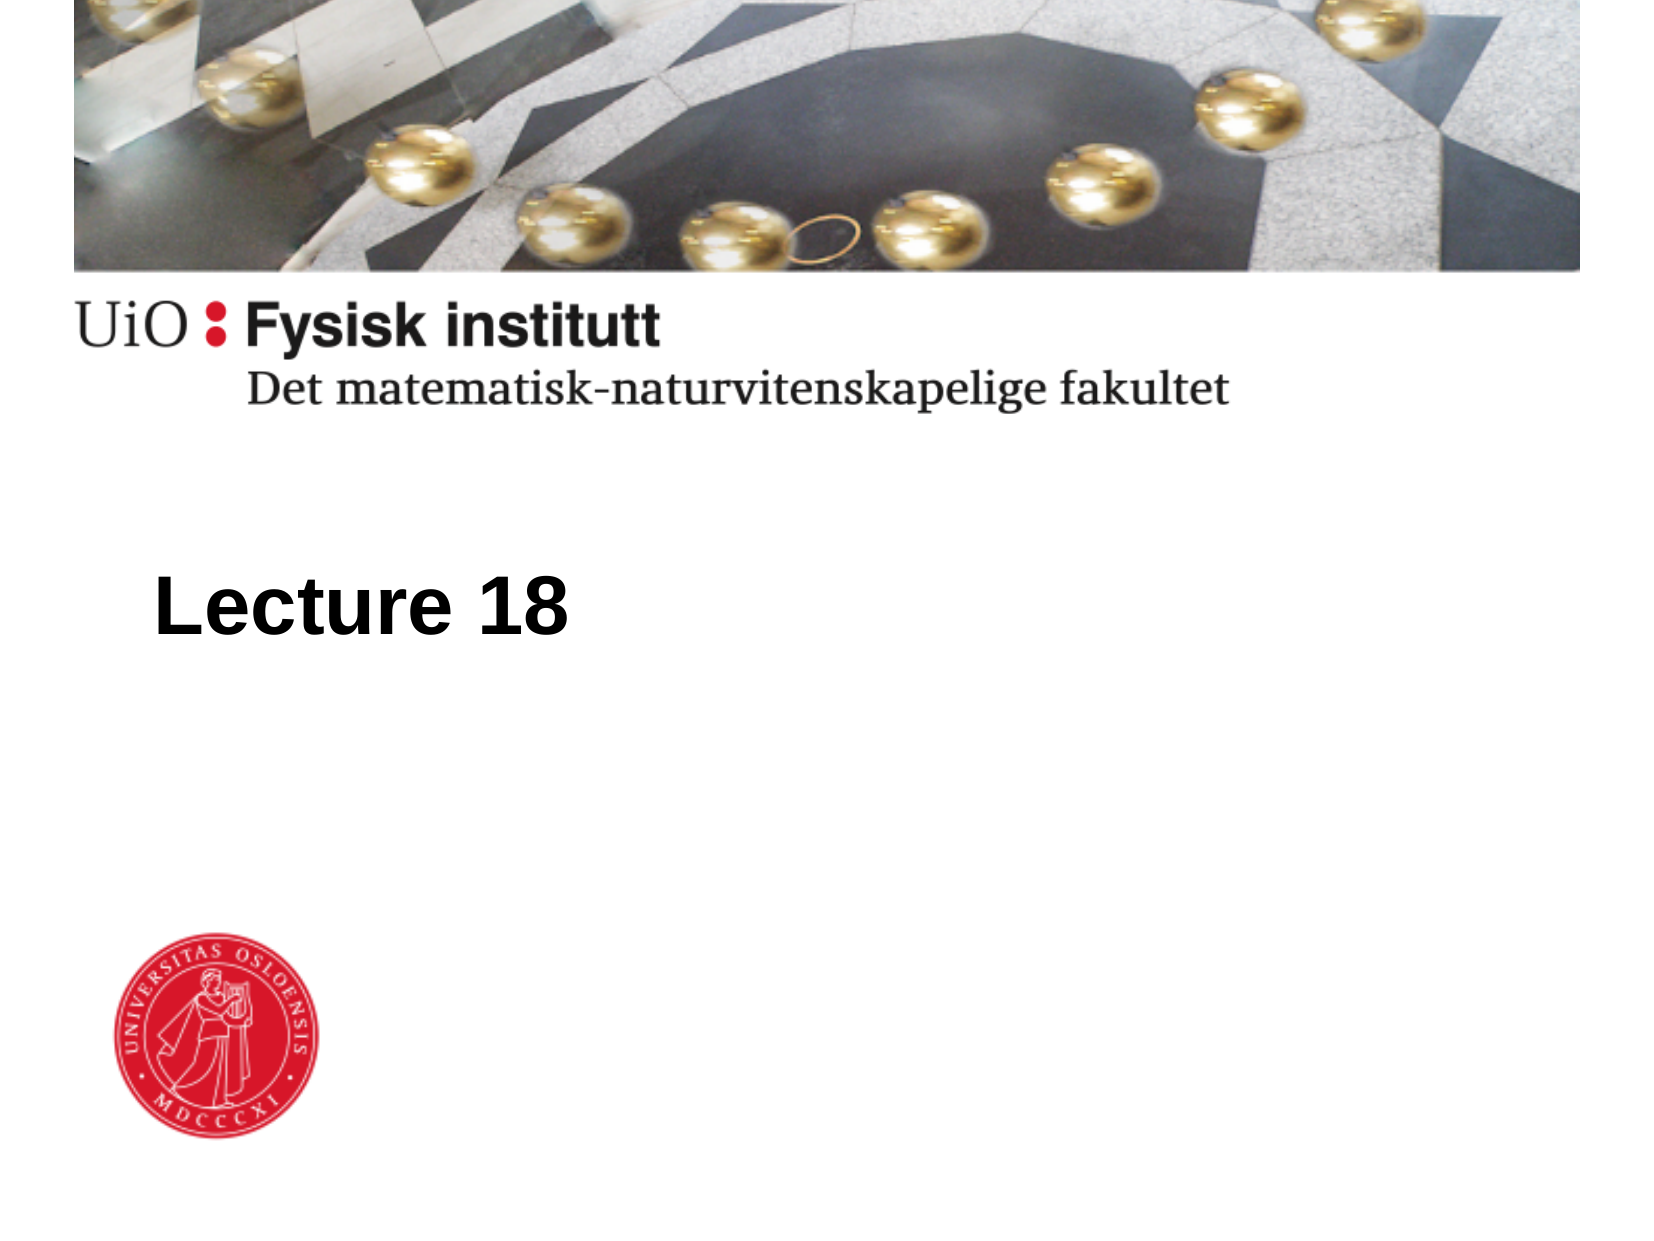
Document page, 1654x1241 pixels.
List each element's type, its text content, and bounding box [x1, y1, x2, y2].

subtitle Lecture 18 [153, 512, 1418, 699]
picture [72, 292, 1238, 420]
picture [74, 0, 1580, 280]
picture [109, 927, 326, 1147]
